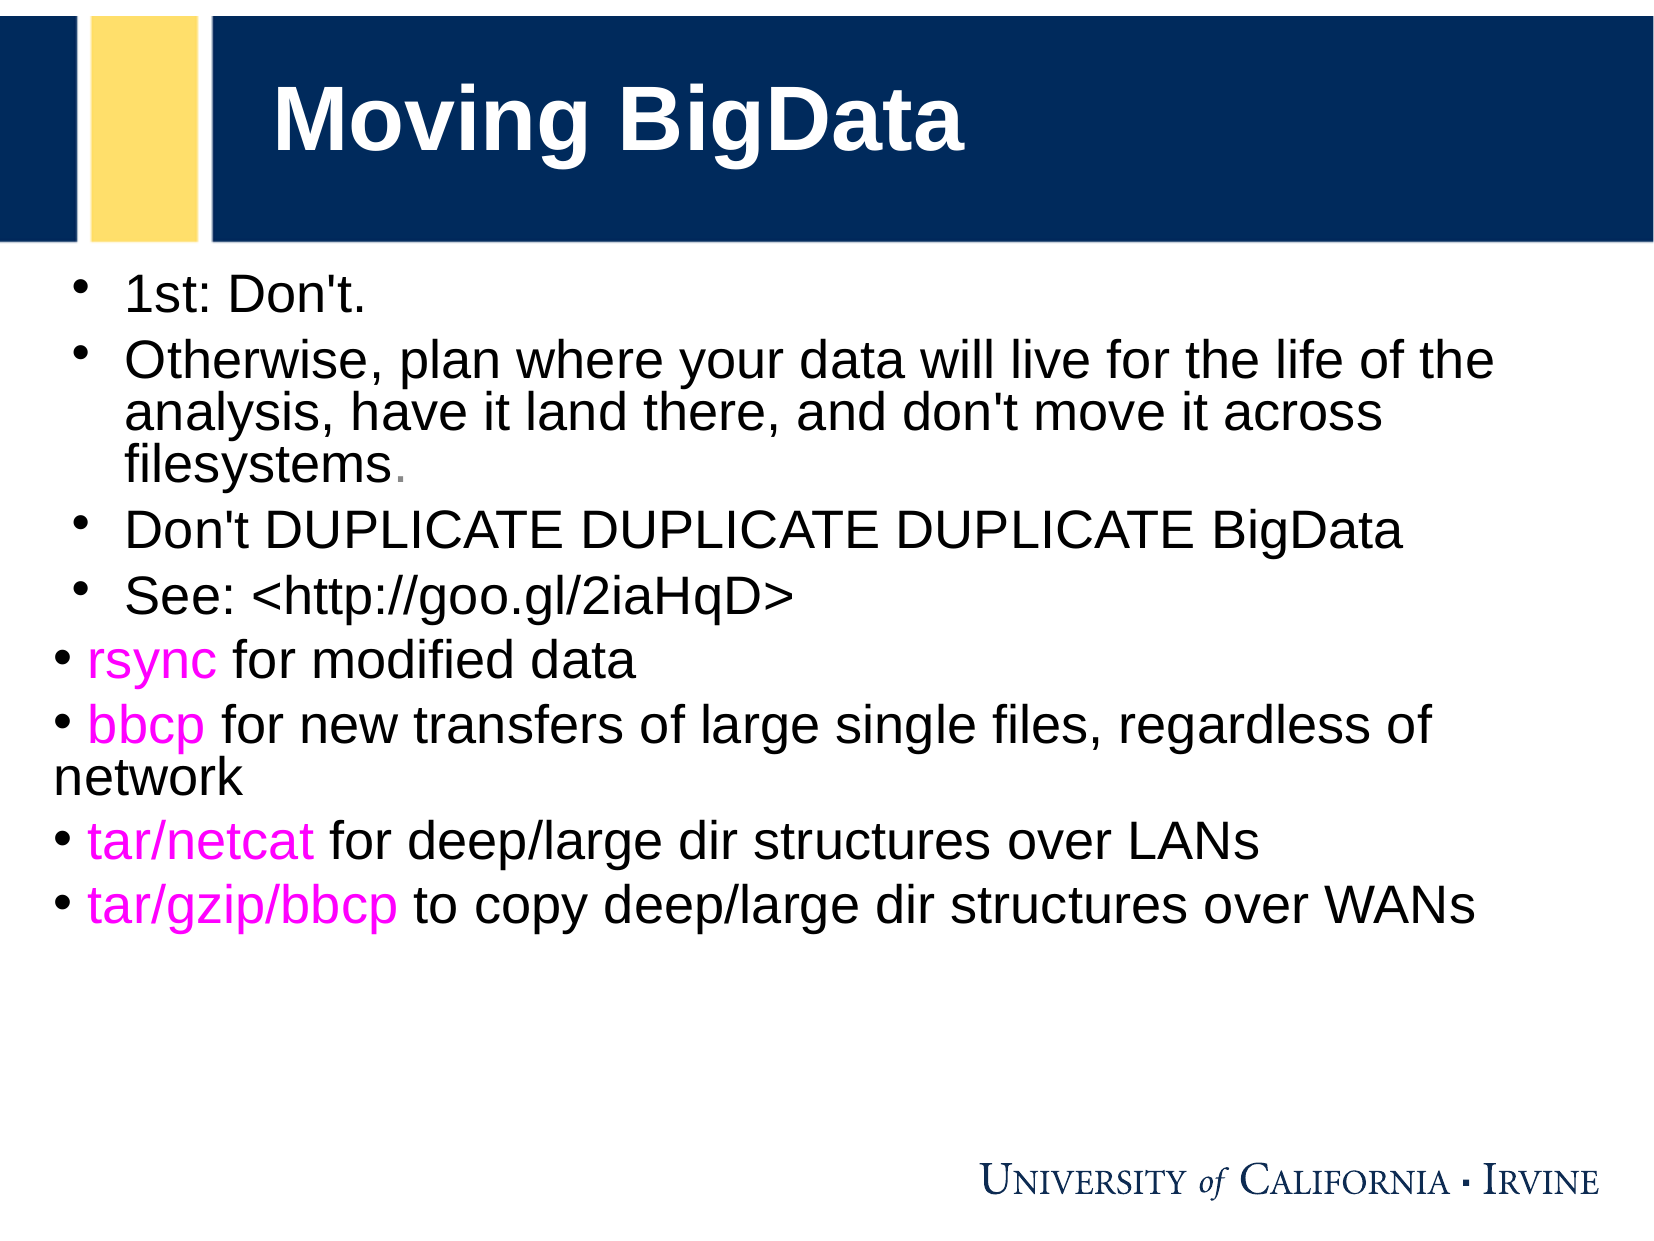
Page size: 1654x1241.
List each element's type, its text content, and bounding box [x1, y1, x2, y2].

title Moving BigData [257, 0, 1654, 228]
subtitle 1st: Don't. Otherwise, plan where your data will live for the life of the analysis, have it land there, and don't move it across filesystems. Don't DUPLICATE DUPLICATE DUPLICATE BigData See: <http://goo.gl/2iaHqD> rsync for modified data bbcp for new transfers of large single files, regardless of network tar/netcat for deep/large dir structures over LANs tar/gzip/bbcp to copy deep/large dir structures over WANs [39, 263, 1615, 1125]
picture [0, 16, 1654, 1241]
